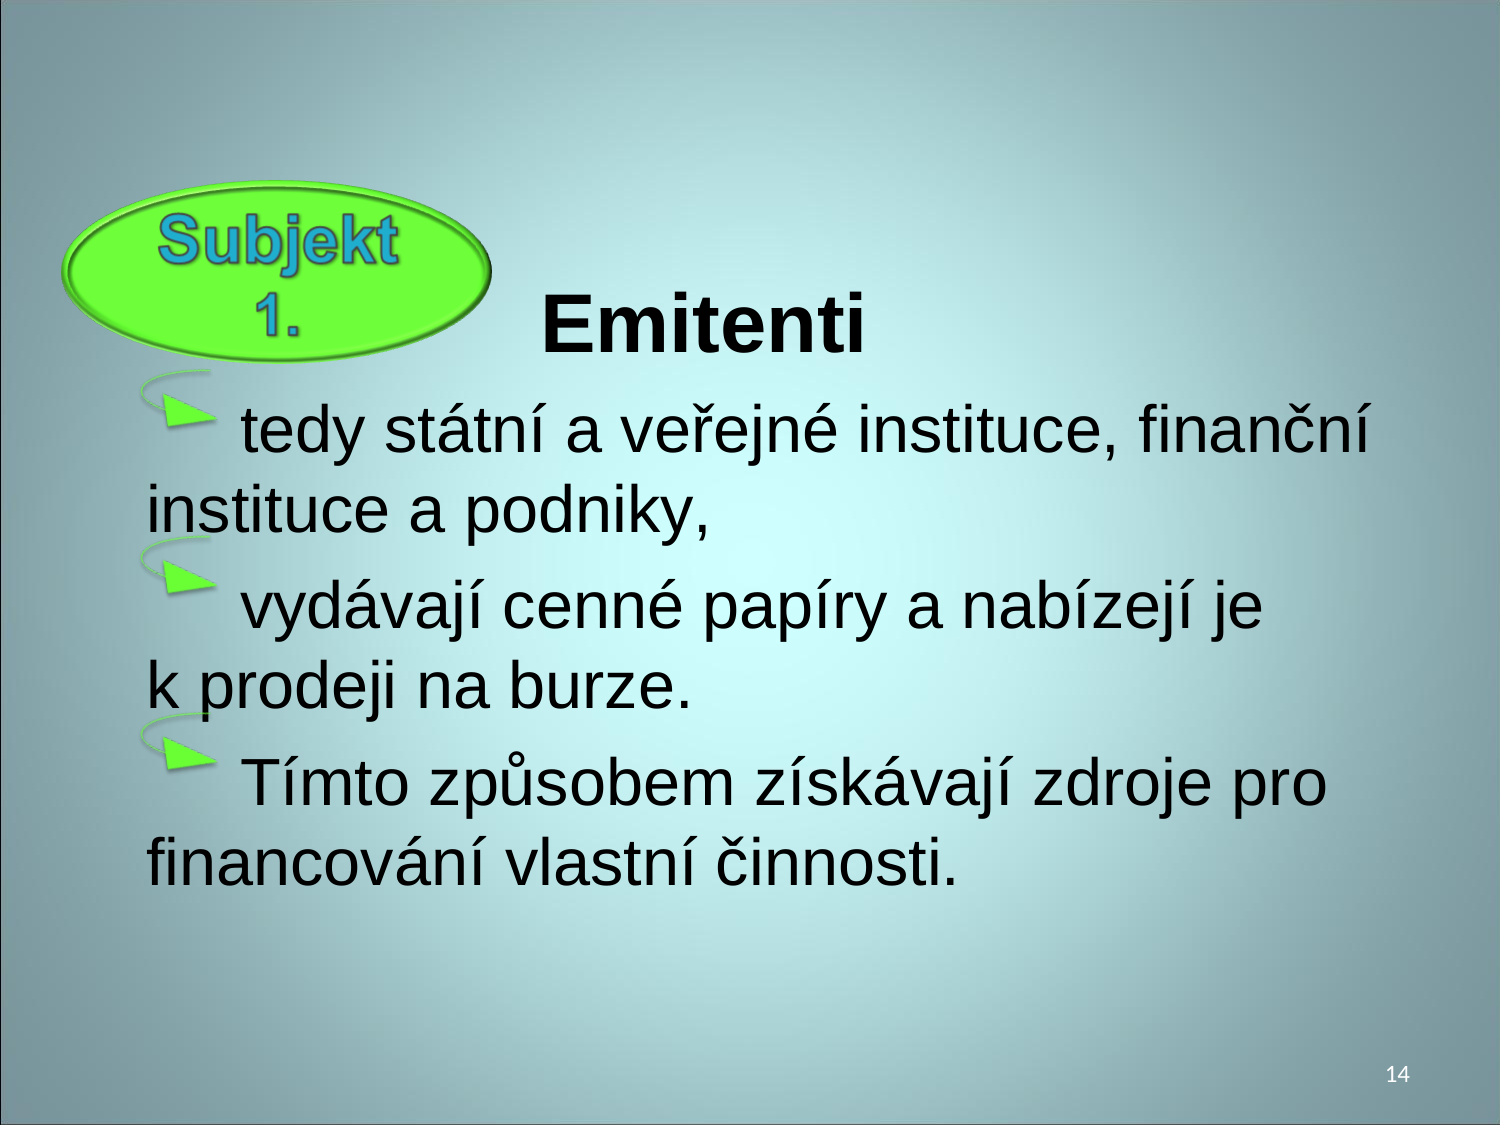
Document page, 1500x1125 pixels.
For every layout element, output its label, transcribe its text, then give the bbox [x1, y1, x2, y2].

list Emitenti tedy státní a veřejné instituce, finanční instituce a podniky, vydávají cenné papíry a nabízejí je k prodeji na burze. Tímto způsobem získávají zdroje pro financování vlastní činnosti. [75, 160, 1426, 1100]
picture [0, 0, 1500, 1125]
text_box <číslo> [1074, 1042, 1426, 1103]
